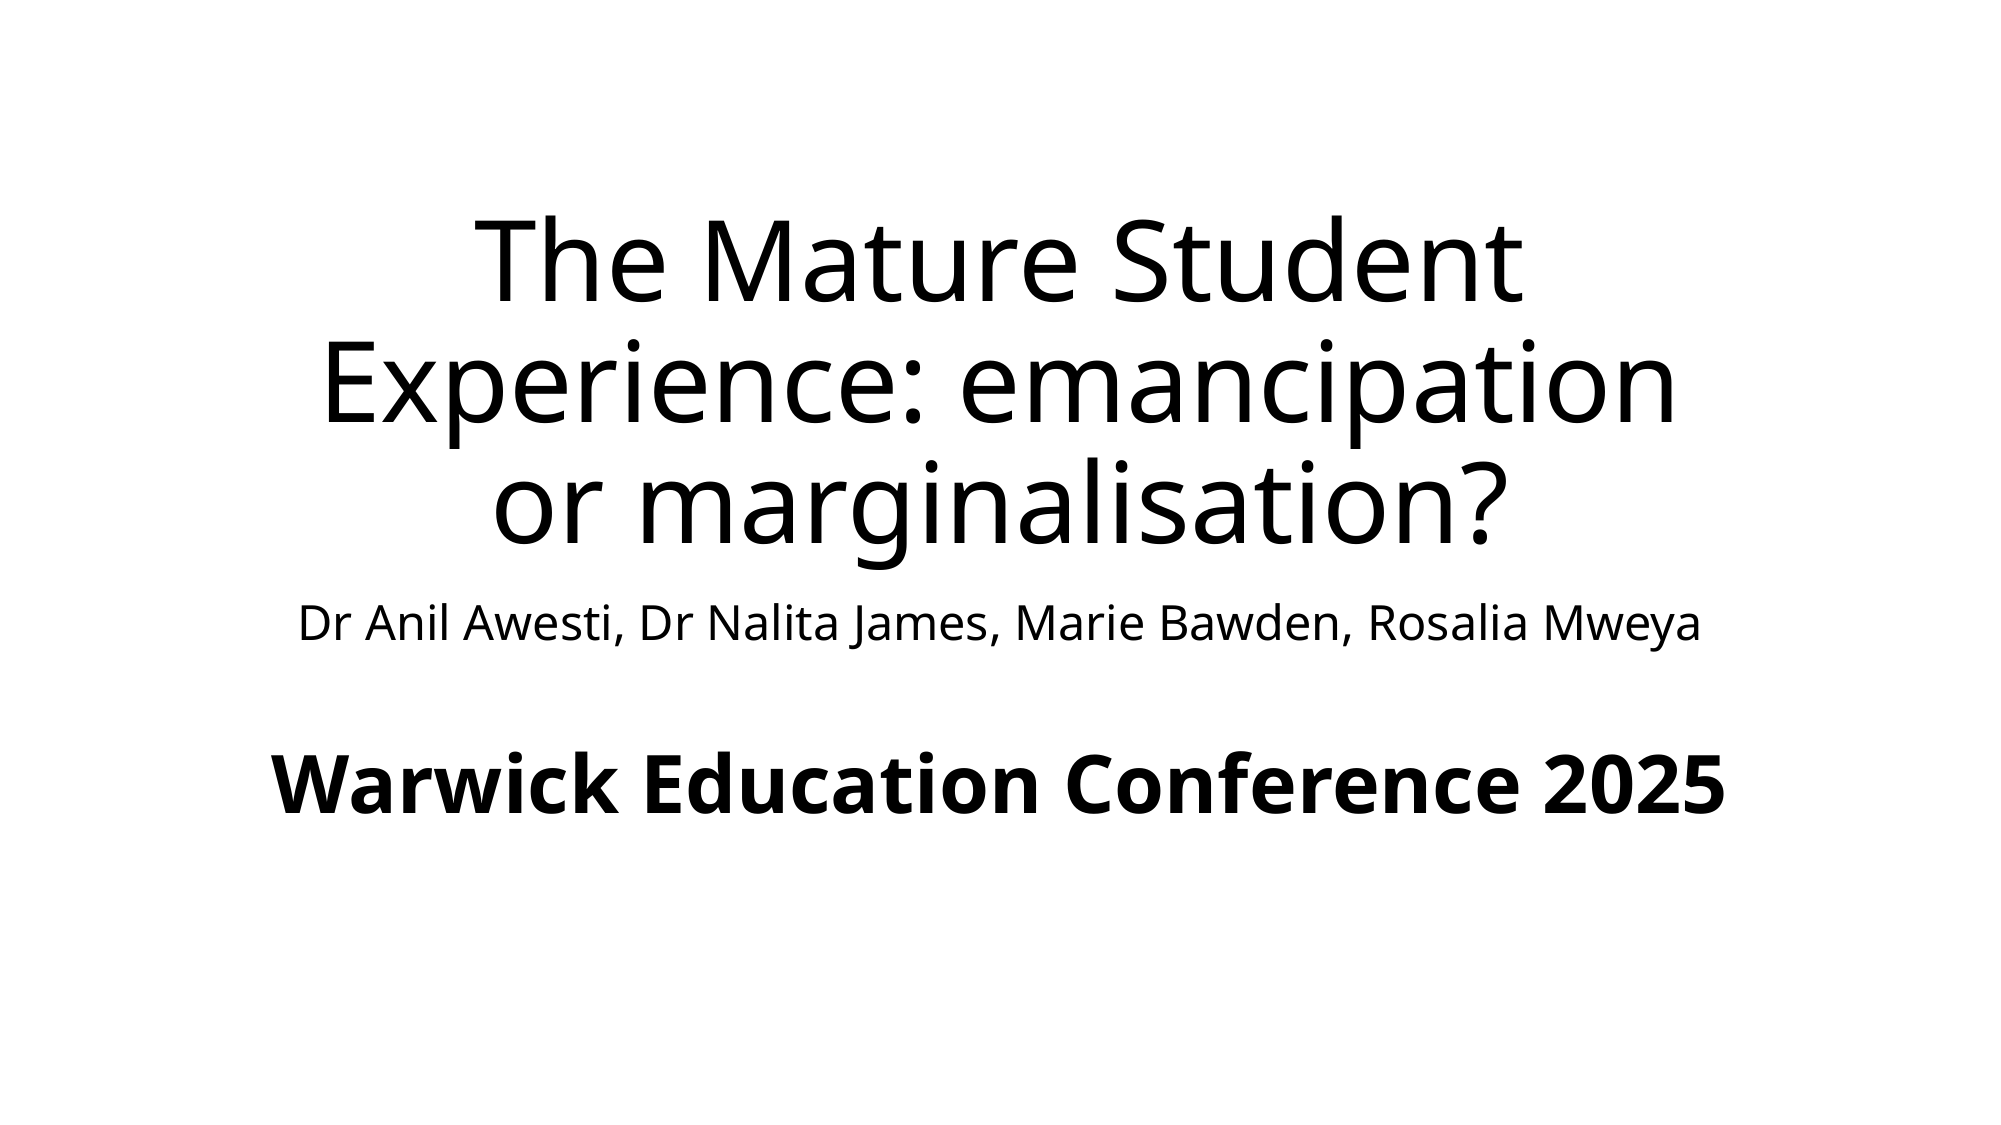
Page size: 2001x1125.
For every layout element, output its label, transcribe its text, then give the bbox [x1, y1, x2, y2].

title The Mature Student Experience: emancipation or marginalisation? [249, 184, 1750, 576]
subtitle Dr Anil Awesti, Dr Nalita James, Marie Bawden, Rosalia Mweya Warwick Education Conference 2025 [249, 590, 1750, 863]
